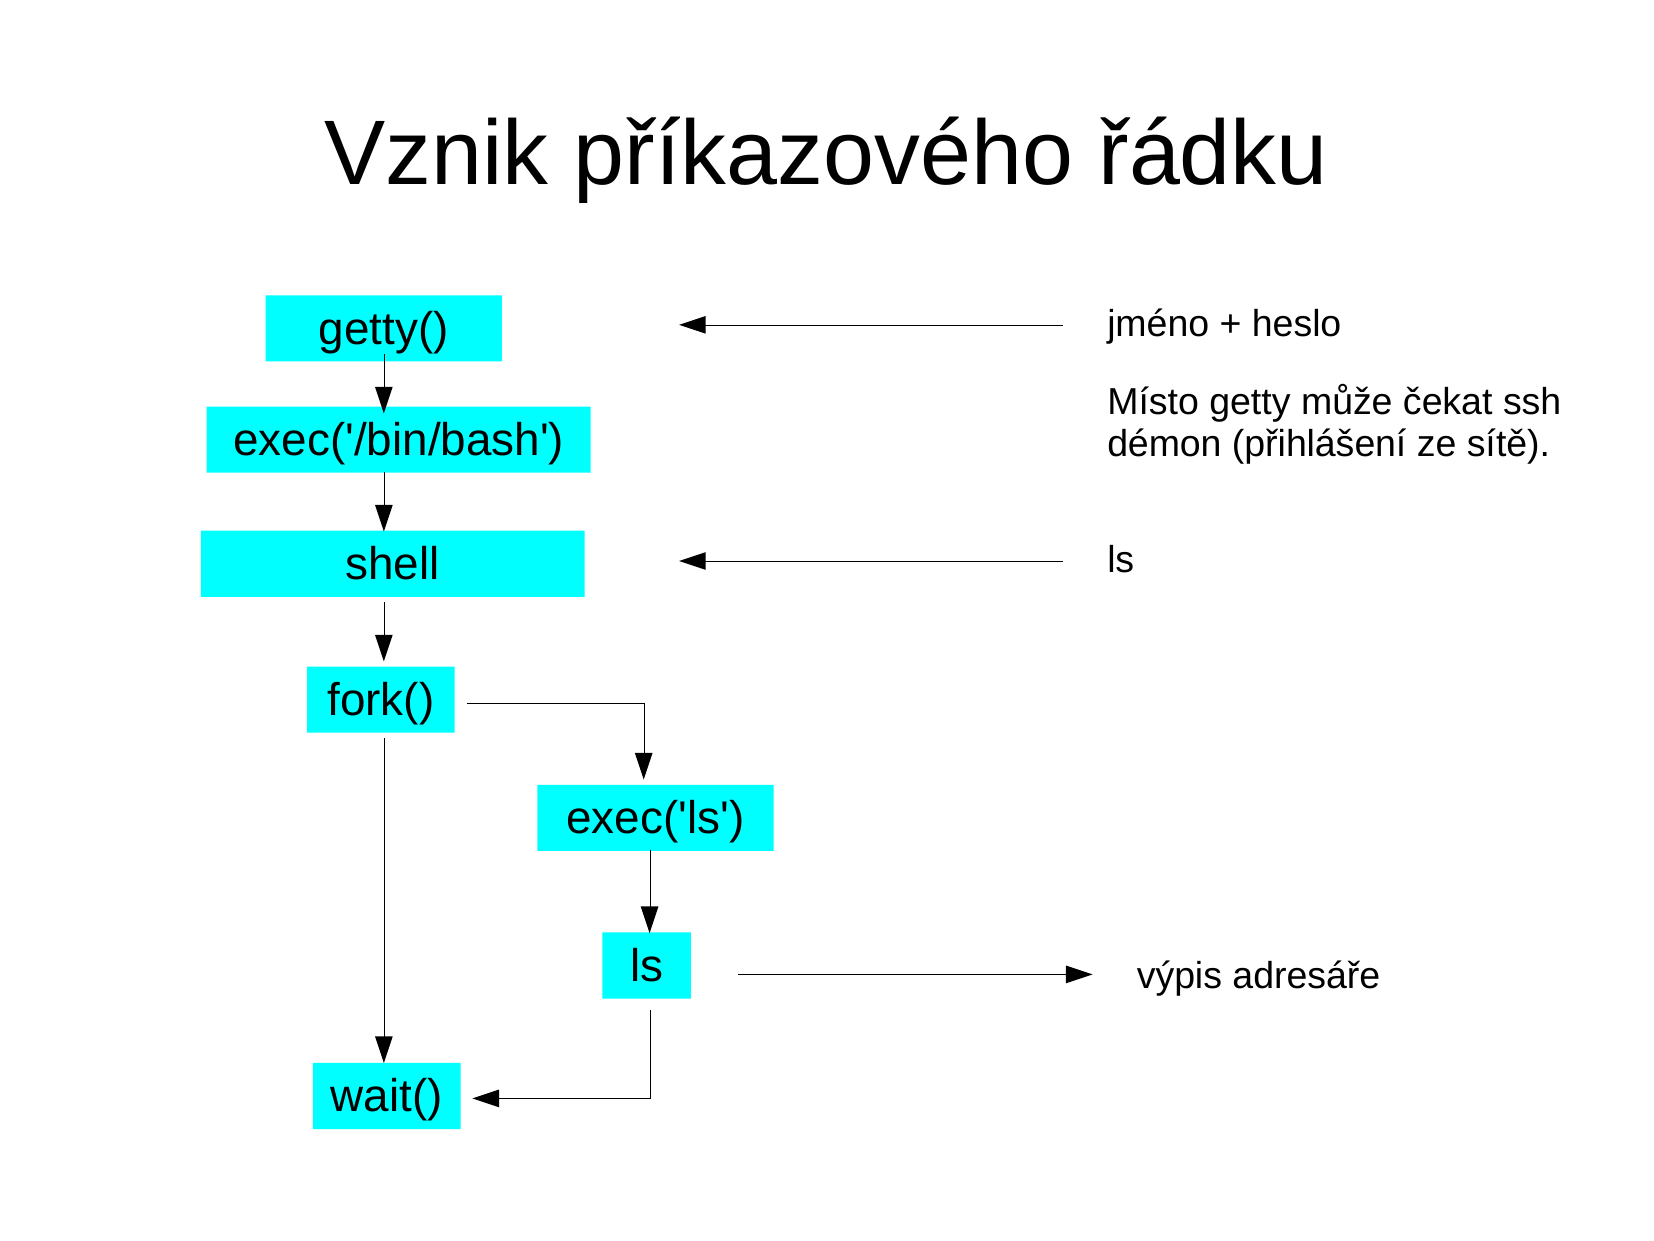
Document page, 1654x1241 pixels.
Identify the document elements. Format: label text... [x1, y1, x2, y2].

text_box getty() [265, 295, 502, 362]
text_box Místo getty může čekat ssh démon (přihlášení ze sítě). [1092, 373, 1595, 473]
text_box exec('/bin/bash') [206, 406, 591, 473]
title Vznik příkazového řádku [82, 56, 1571, 250]
text_box výpis adresáře [1122, 947, 1418, 1004]
text_box fork() [307, 666, 455, 733]
text_box exec('ls') [537, 784, 774, 851]
text_box wait() [312, 1062, 461, 1130]
text_box ls [1092, 531, 1359, 589]
text_box shell [200, 530, 585, 597]
text_box ls [602, 932, 691, 999]
text_box jméno + heslo [1092, 295, 1359, 353]
